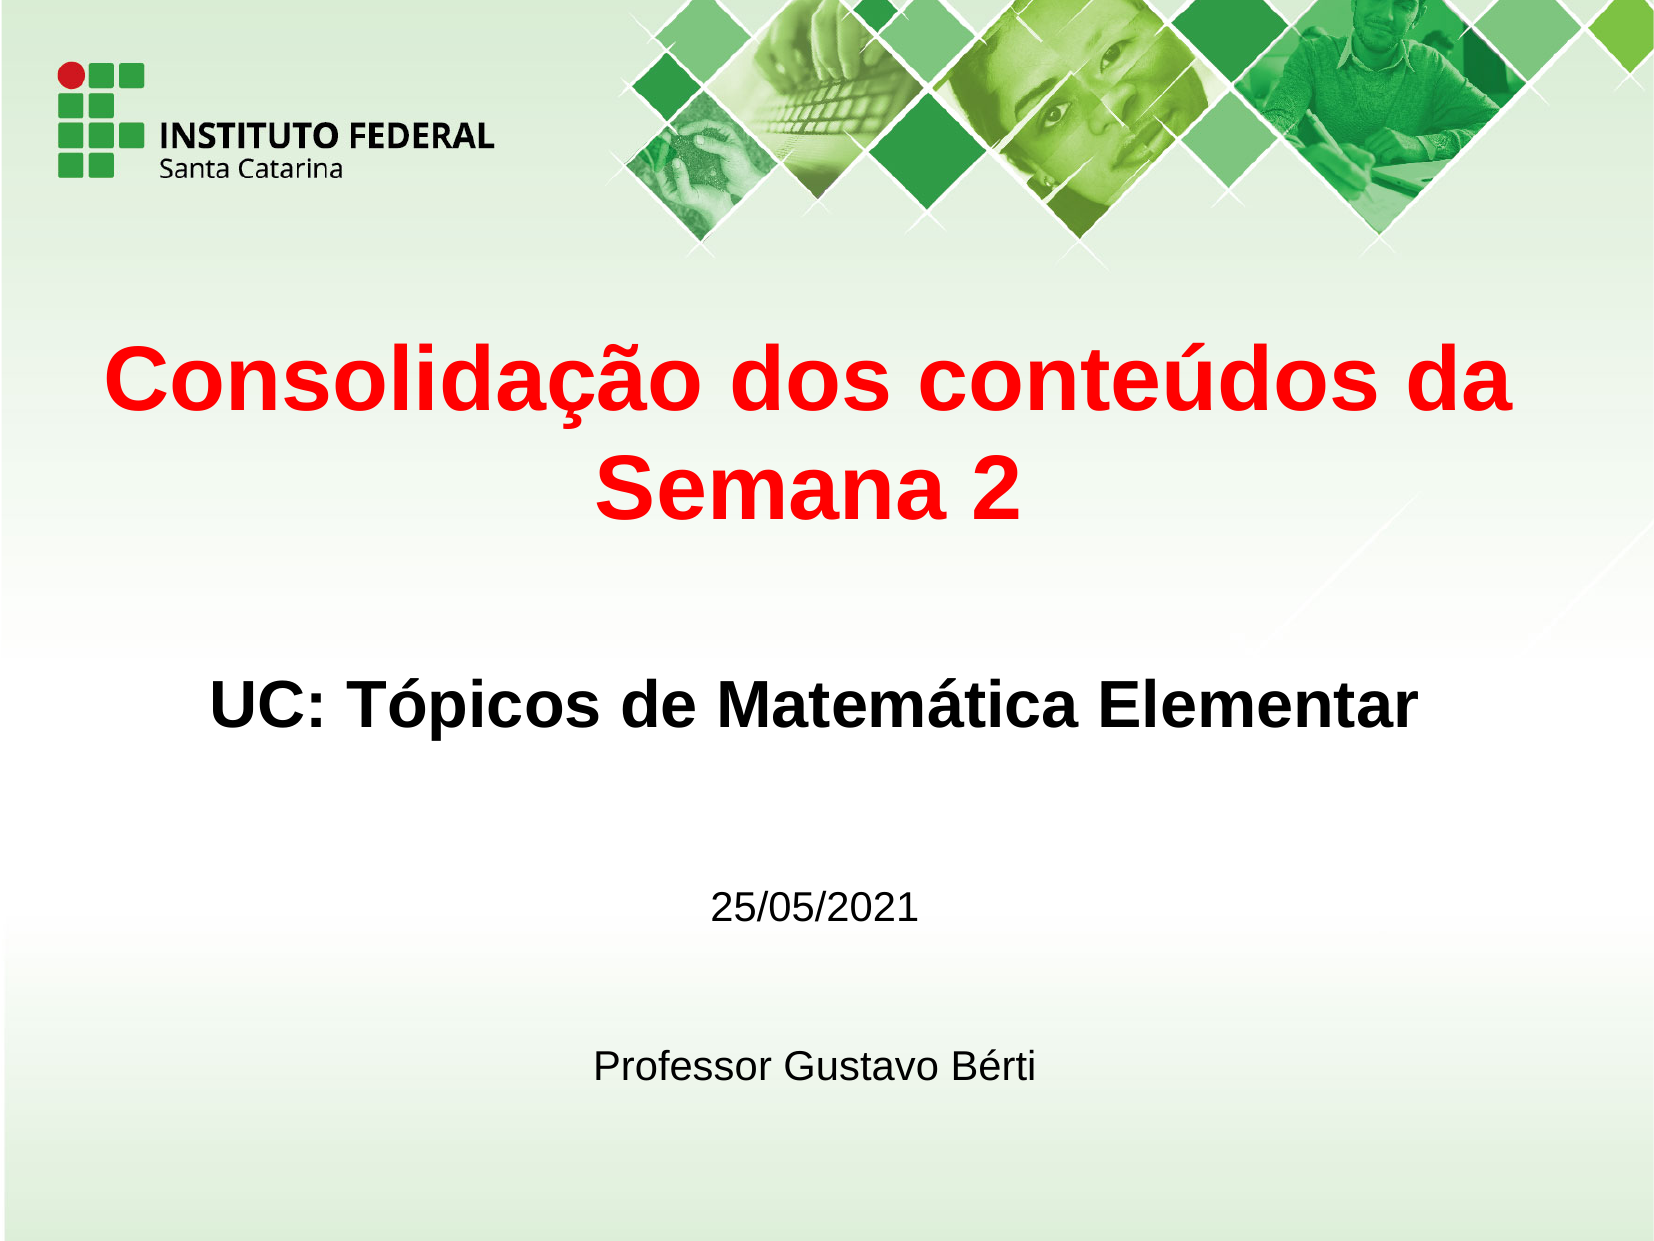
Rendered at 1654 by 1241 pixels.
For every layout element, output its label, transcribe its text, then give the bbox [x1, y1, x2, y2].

title Consolidação dos conteúdos da Semana 2 [35, 274, 1583, 583]
subtitle UC: Tópicos de Matemática Elementar 25/05/2021 Professor Gustavo Bérti [47, 495, 1583, 1145]
